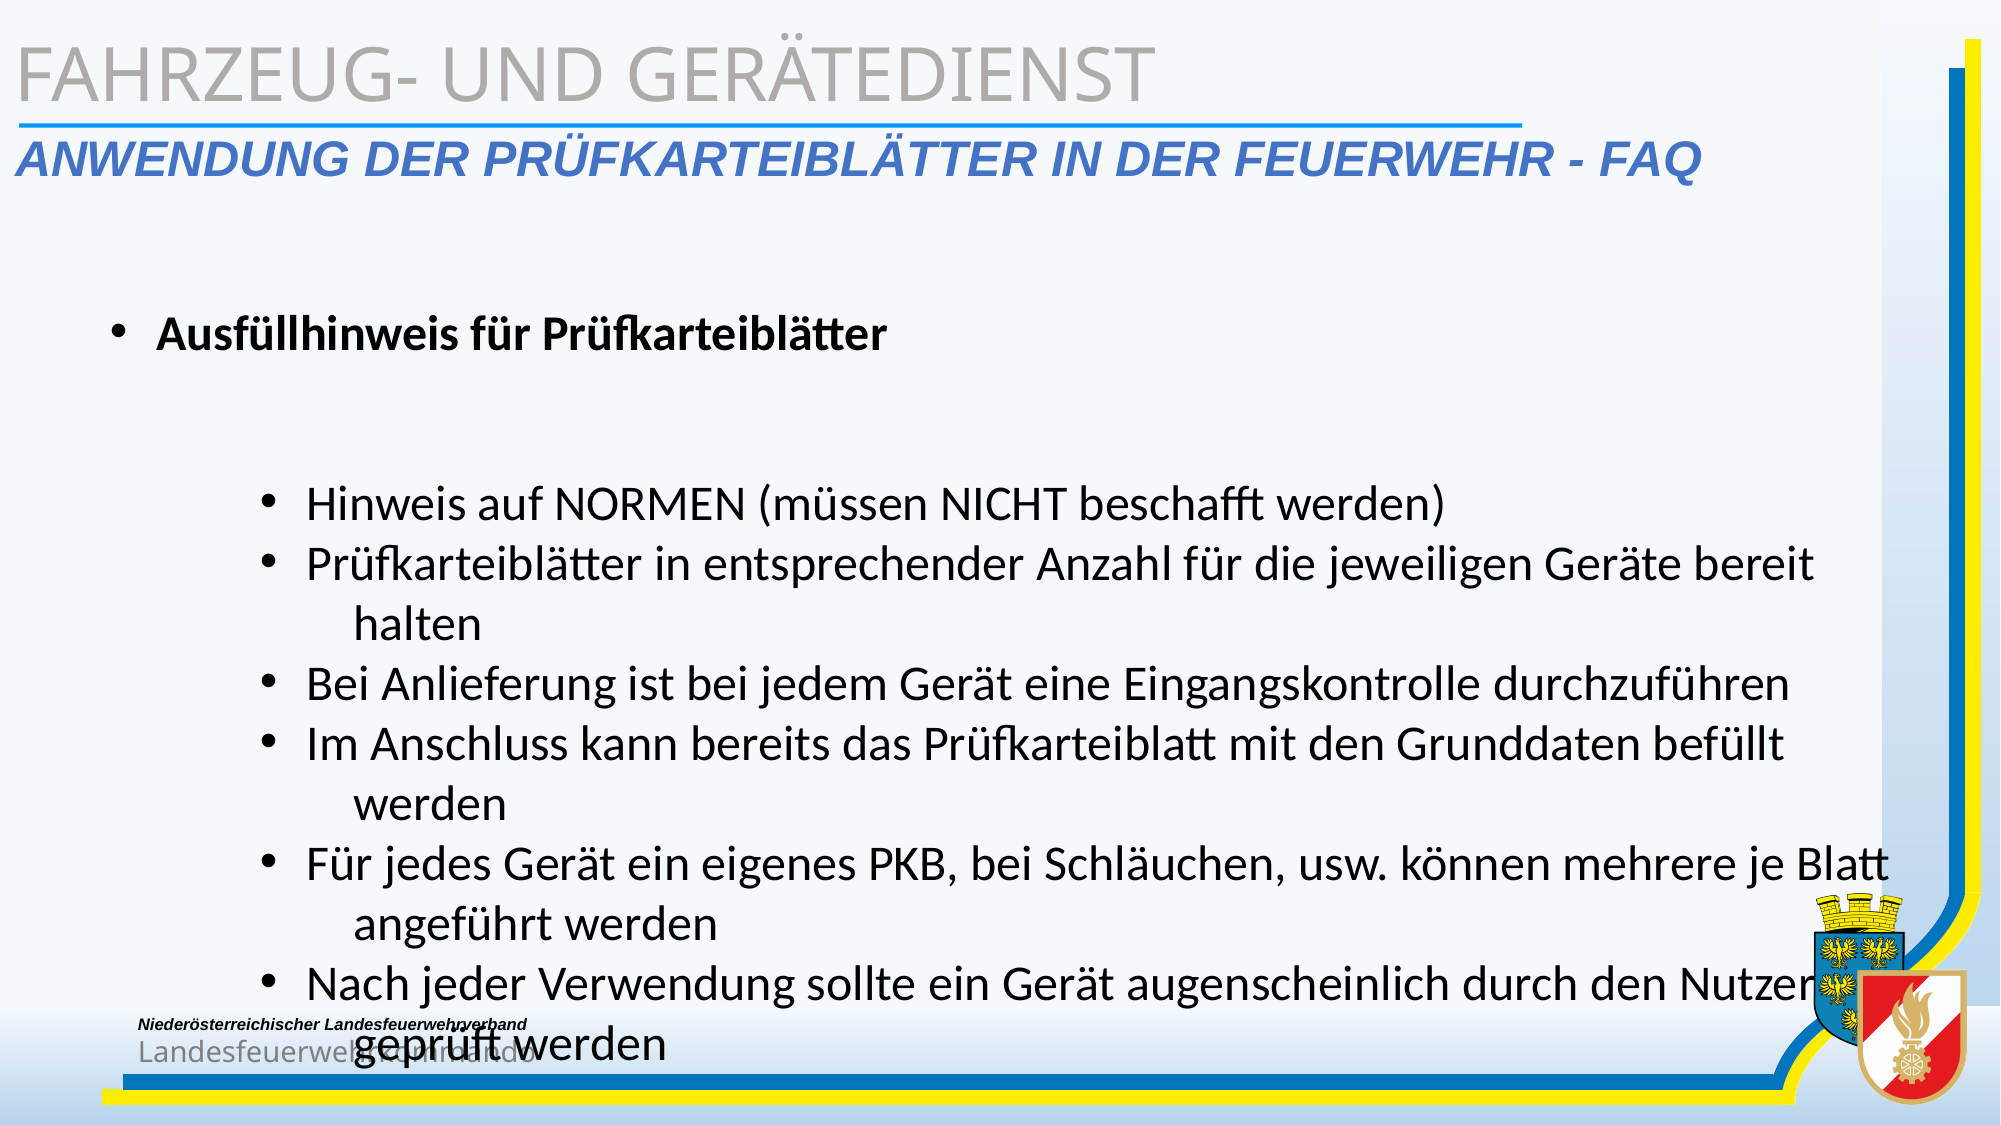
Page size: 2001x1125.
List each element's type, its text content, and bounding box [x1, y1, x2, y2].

text_box ANWENDUNG DER PRÜFKARTEIBLÄTTER IN DER FEUERWEHR - FAQ [0, 118, 1900, 195]
text_box FAHRZEUG- UND GERÄTEDIENST [0, 0, 1574, 118]
text_box Ausfüllhinweis für Prüfkarteiblätter Hinweis auf NORMEN (müssen NICHT beschafft werden) Prüfkarteiblätter in entsprechender Anzahl für die jeweiligen Geräte bereit halten Bei Anlieferung ist bei jedem Gerät eine Eingangskontrolle durchzuführen Im Anschluss kann bereits das Prüfkarteiblatt mit den Grunddaten befüllt werden Für jedes Gerät ein eigenes PKB, bei Schläuchen, usw. können mehrere je Blatt angeführt werden Nach jeder Verwendung sollte ein Gerät augenscheinlich durch den Nutzer geprüft werden [94, 292, 1941, 965]
